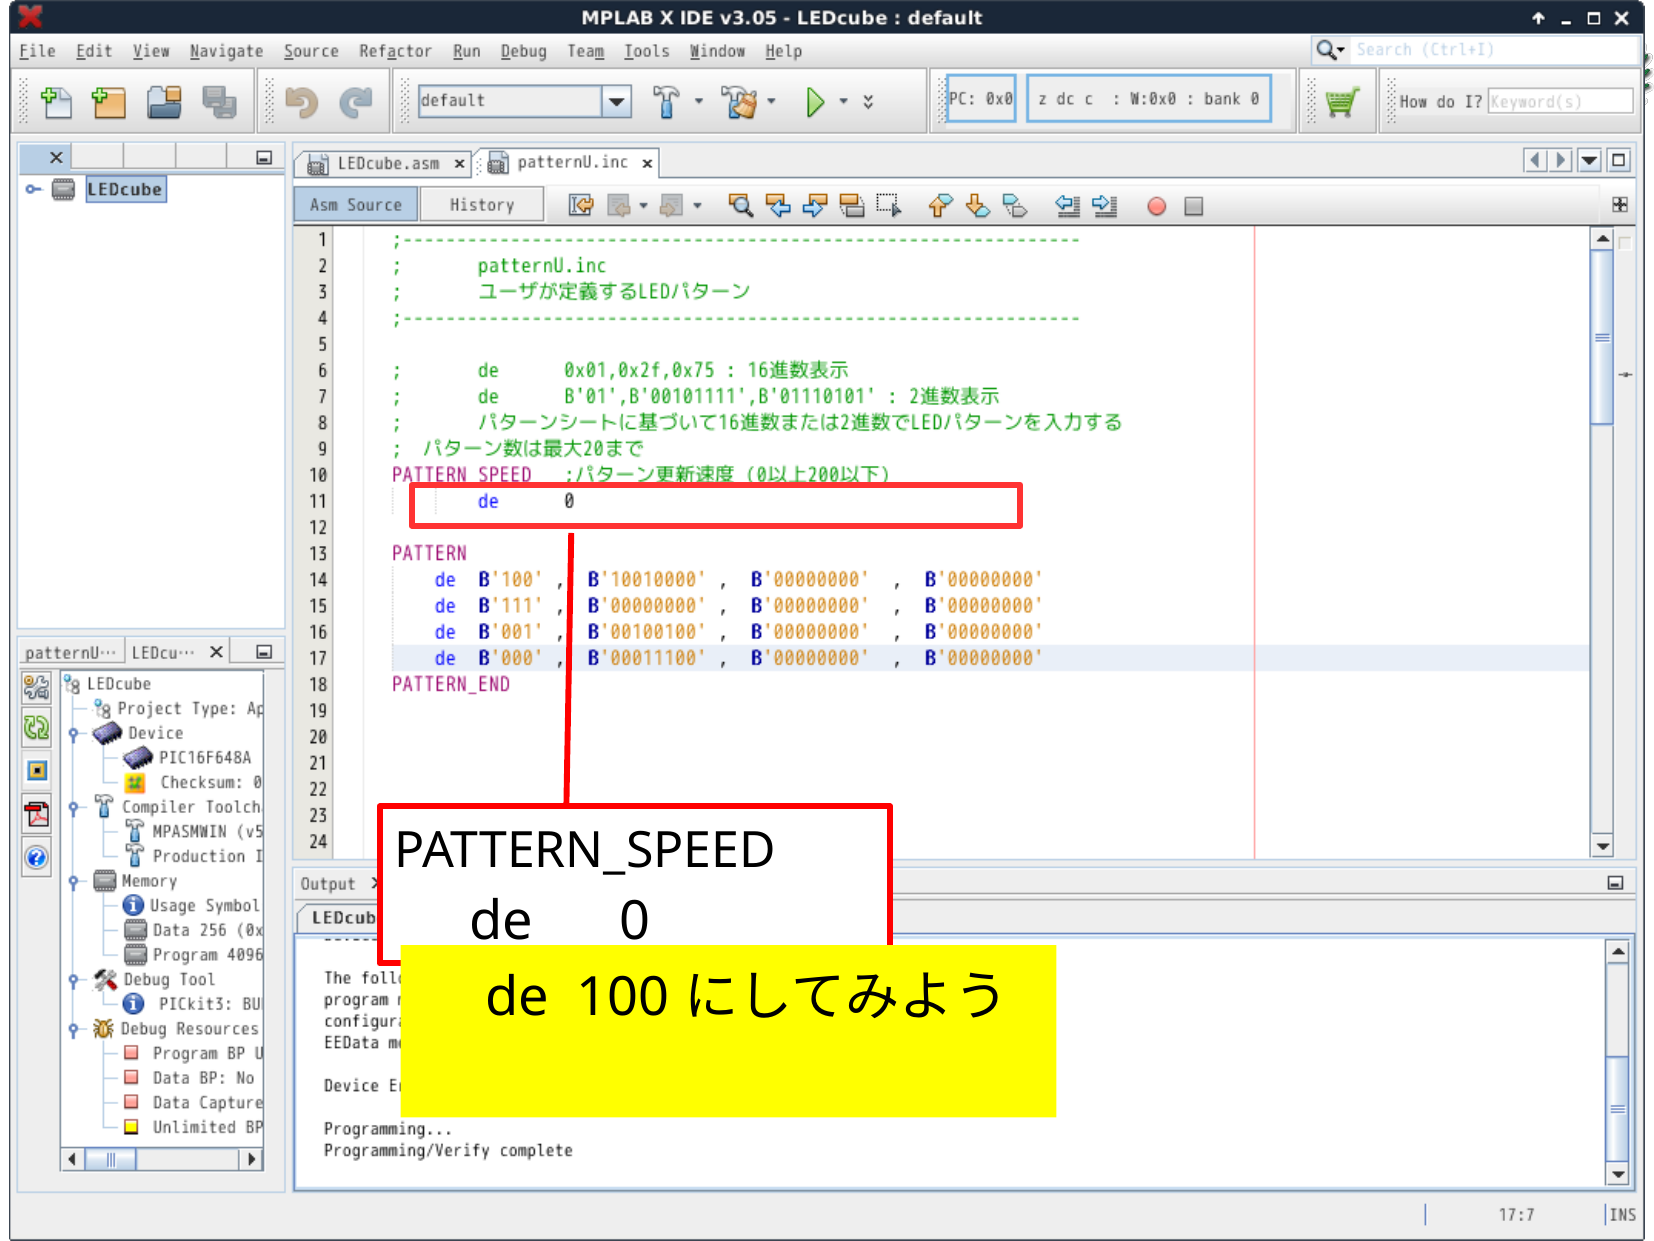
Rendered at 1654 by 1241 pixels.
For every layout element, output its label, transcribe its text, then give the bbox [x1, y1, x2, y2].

text_box PATTERN_SPEED de 0 [379, 806, 891, 926]
picture [9, 0, 1654, 1241]
text_box de 100にしてみよう [400, 945, 1057, 1015]
